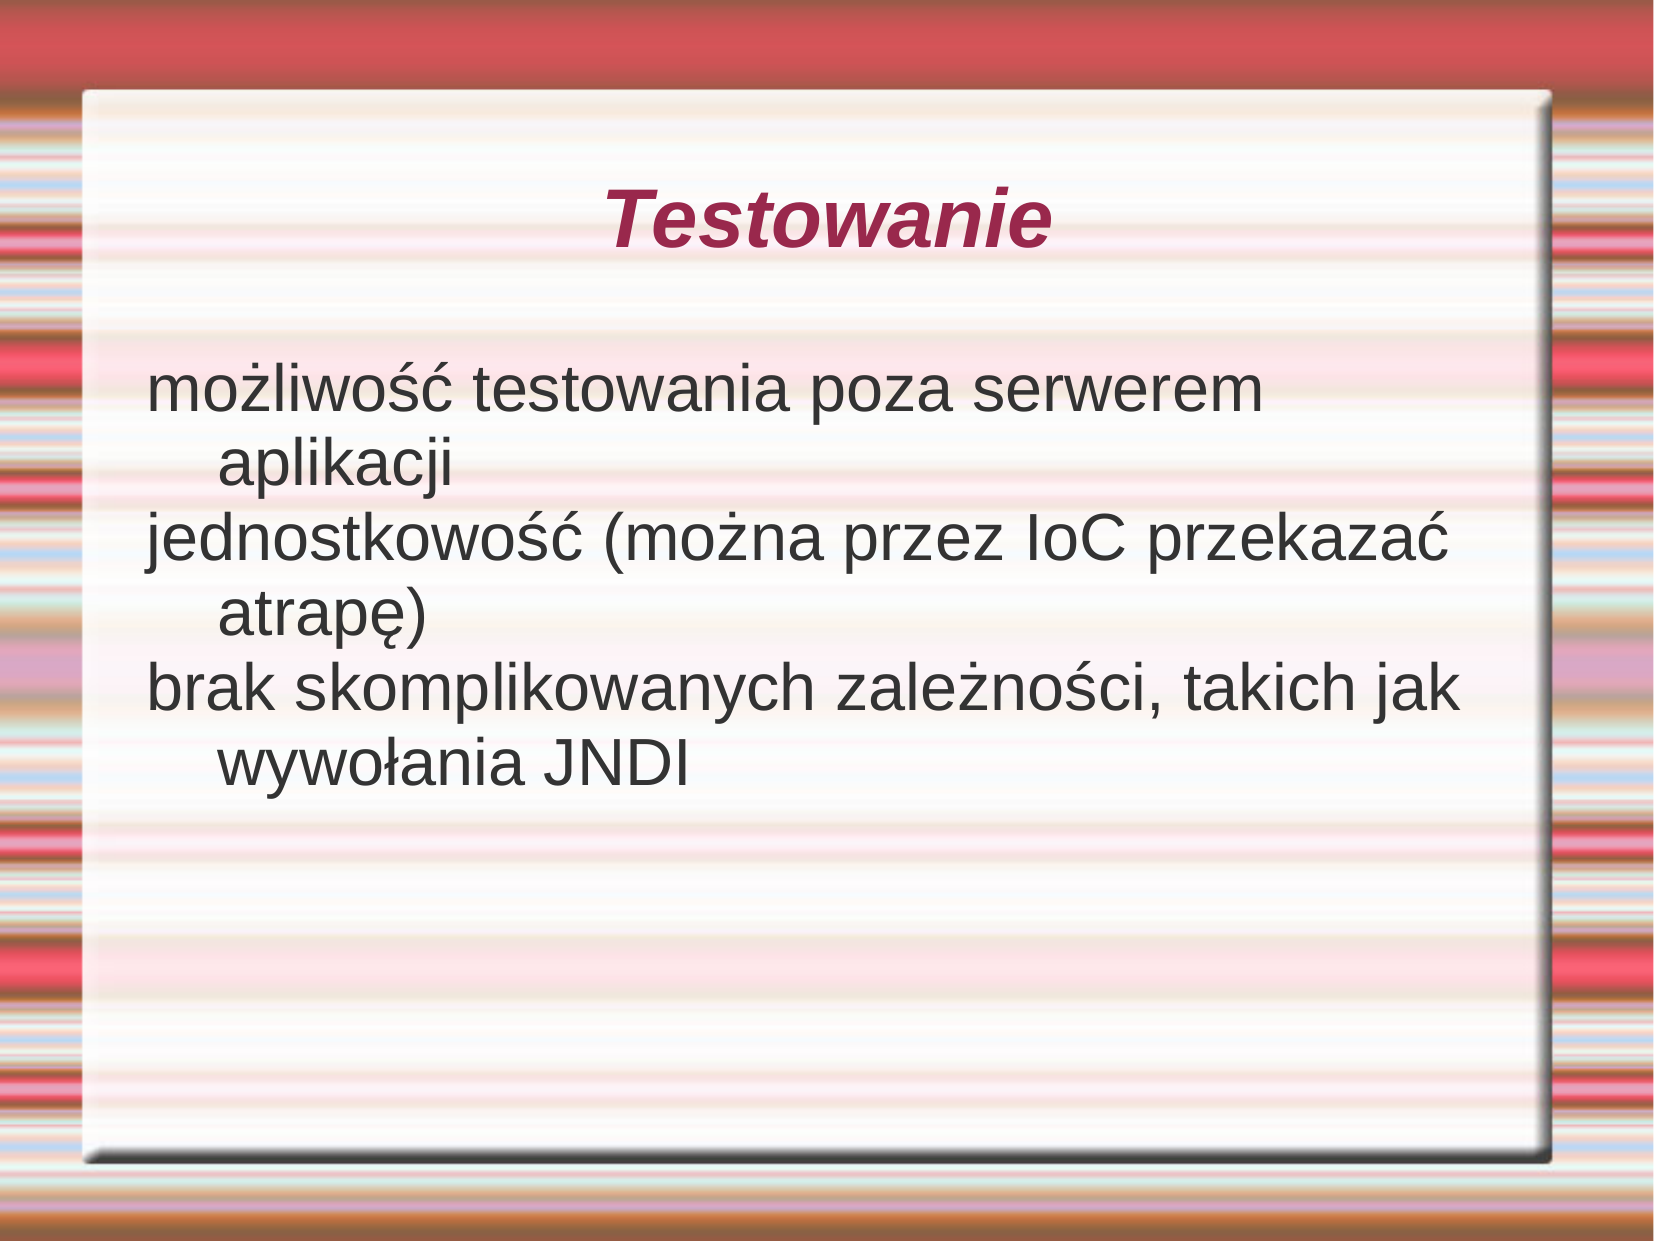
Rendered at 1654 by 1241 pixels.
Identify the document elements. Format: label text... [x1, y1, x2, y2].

picture [0, 0, 1654, 1241]
title Testowanie [121, 114, 1534, 322]
list możliwość testowania poza serwerem aplikacji jednostkowość (można przez IoC przekazać atrapę) brak skomplikowanych zależności, takich jak wywołania JNDI [134, 350, 1516, 1133]
